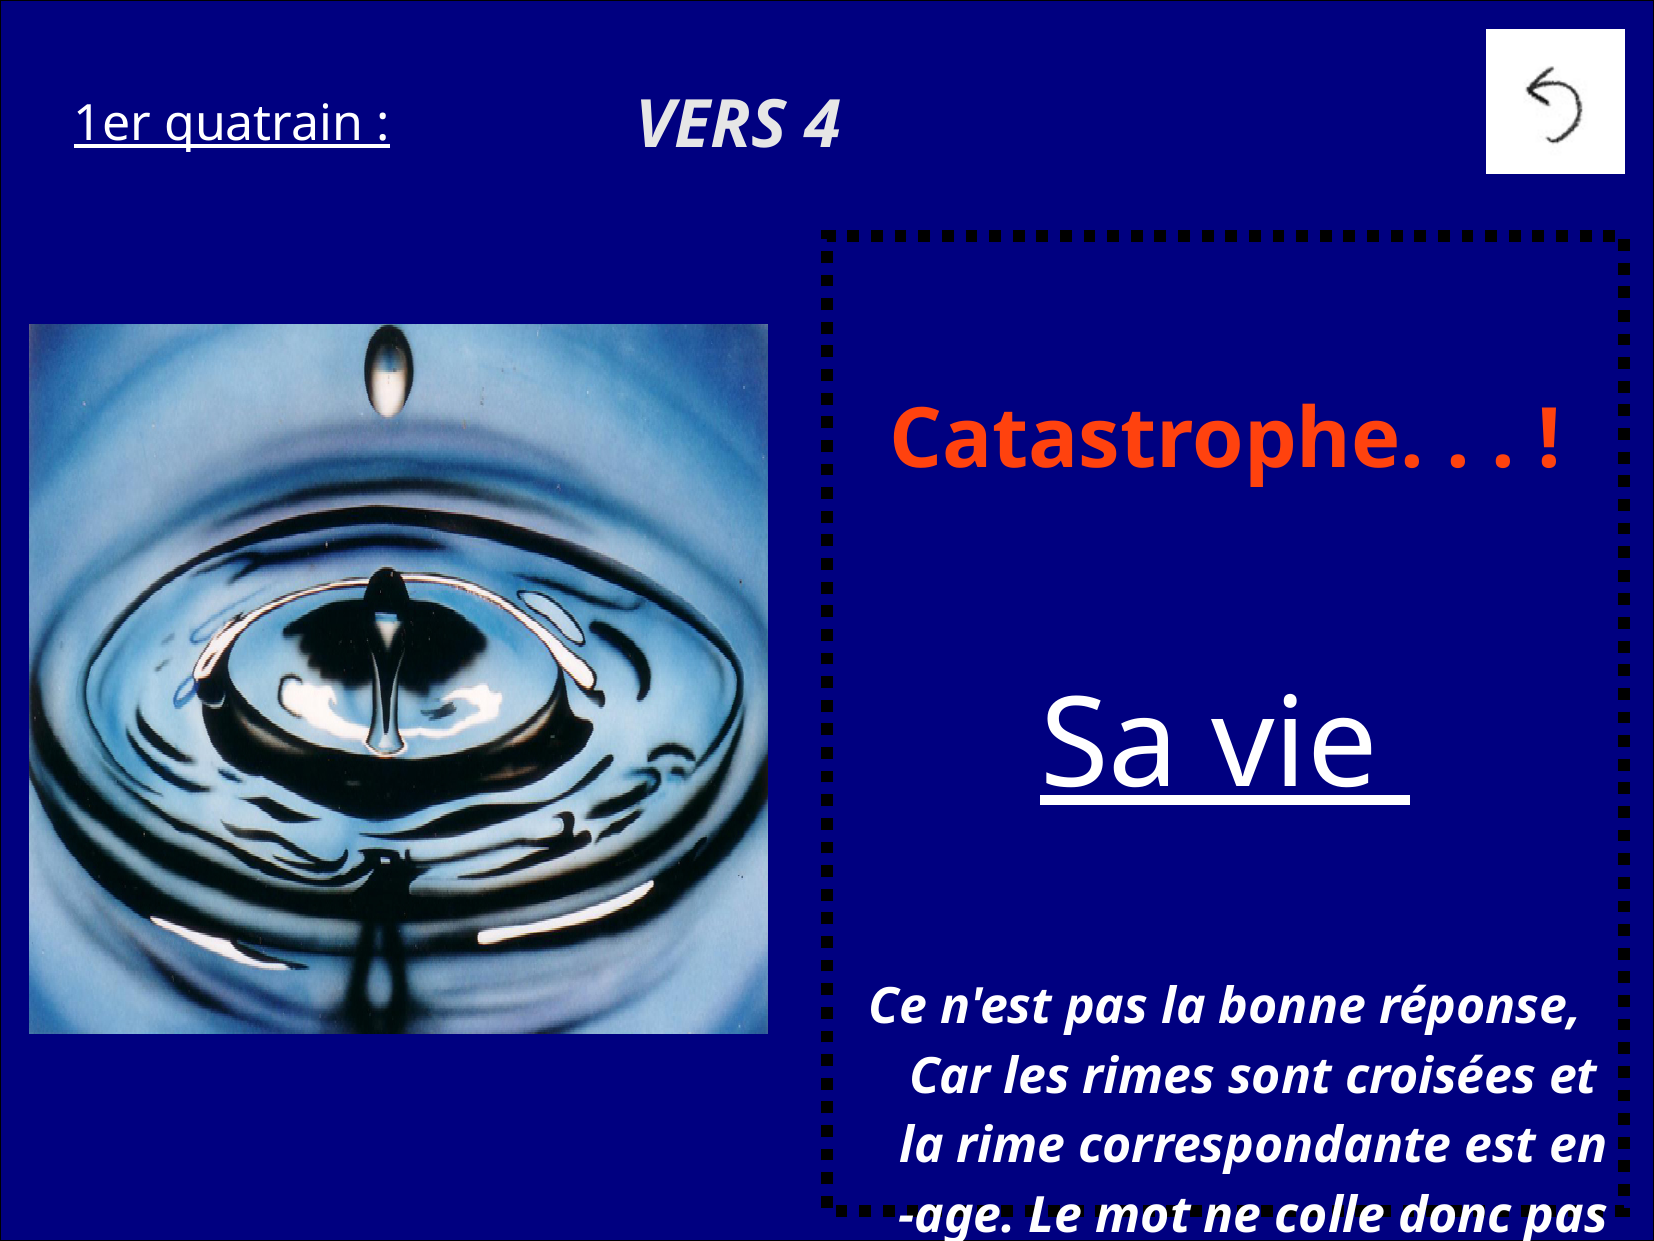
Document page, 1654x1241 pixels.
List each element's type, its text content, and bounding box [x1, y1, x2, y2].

text_box [0, 0, 1654, 1241]
text_box [963, 1211, 1528, 1241]
text_box [1408, 1211, 1417, 1226]
text_box 1er quatrain : [59, 79, 553, 178]
text_box VERS 4 [590, 65, 887, 178]
text_box [924, 1211, 933, 1226]
text_box [1308, 1217, 1317, 1226]
text_box [1564, 1211, 1573, 1226]
text_box [1150, 1211, 1160, 1226]
picture [1486, 29, 1625, 174]
text_box [954, 1217, 963, 1226]
list Catastrophe. . . ! Sa vie Ce n'est pas la bonne réponse, Car les rimes sont croisées et la rime correspondante est en -age. Le mot ne colle donc pas dans la phrase. [826, 236, 1625, 1211]
picture [29, 324, 768, 1034]
text_box [1534, 1211, 1544, 1227]
text_box [1438, 1211, 1448, 1226]
text_box [1368, 1211, 1376, 1216]
